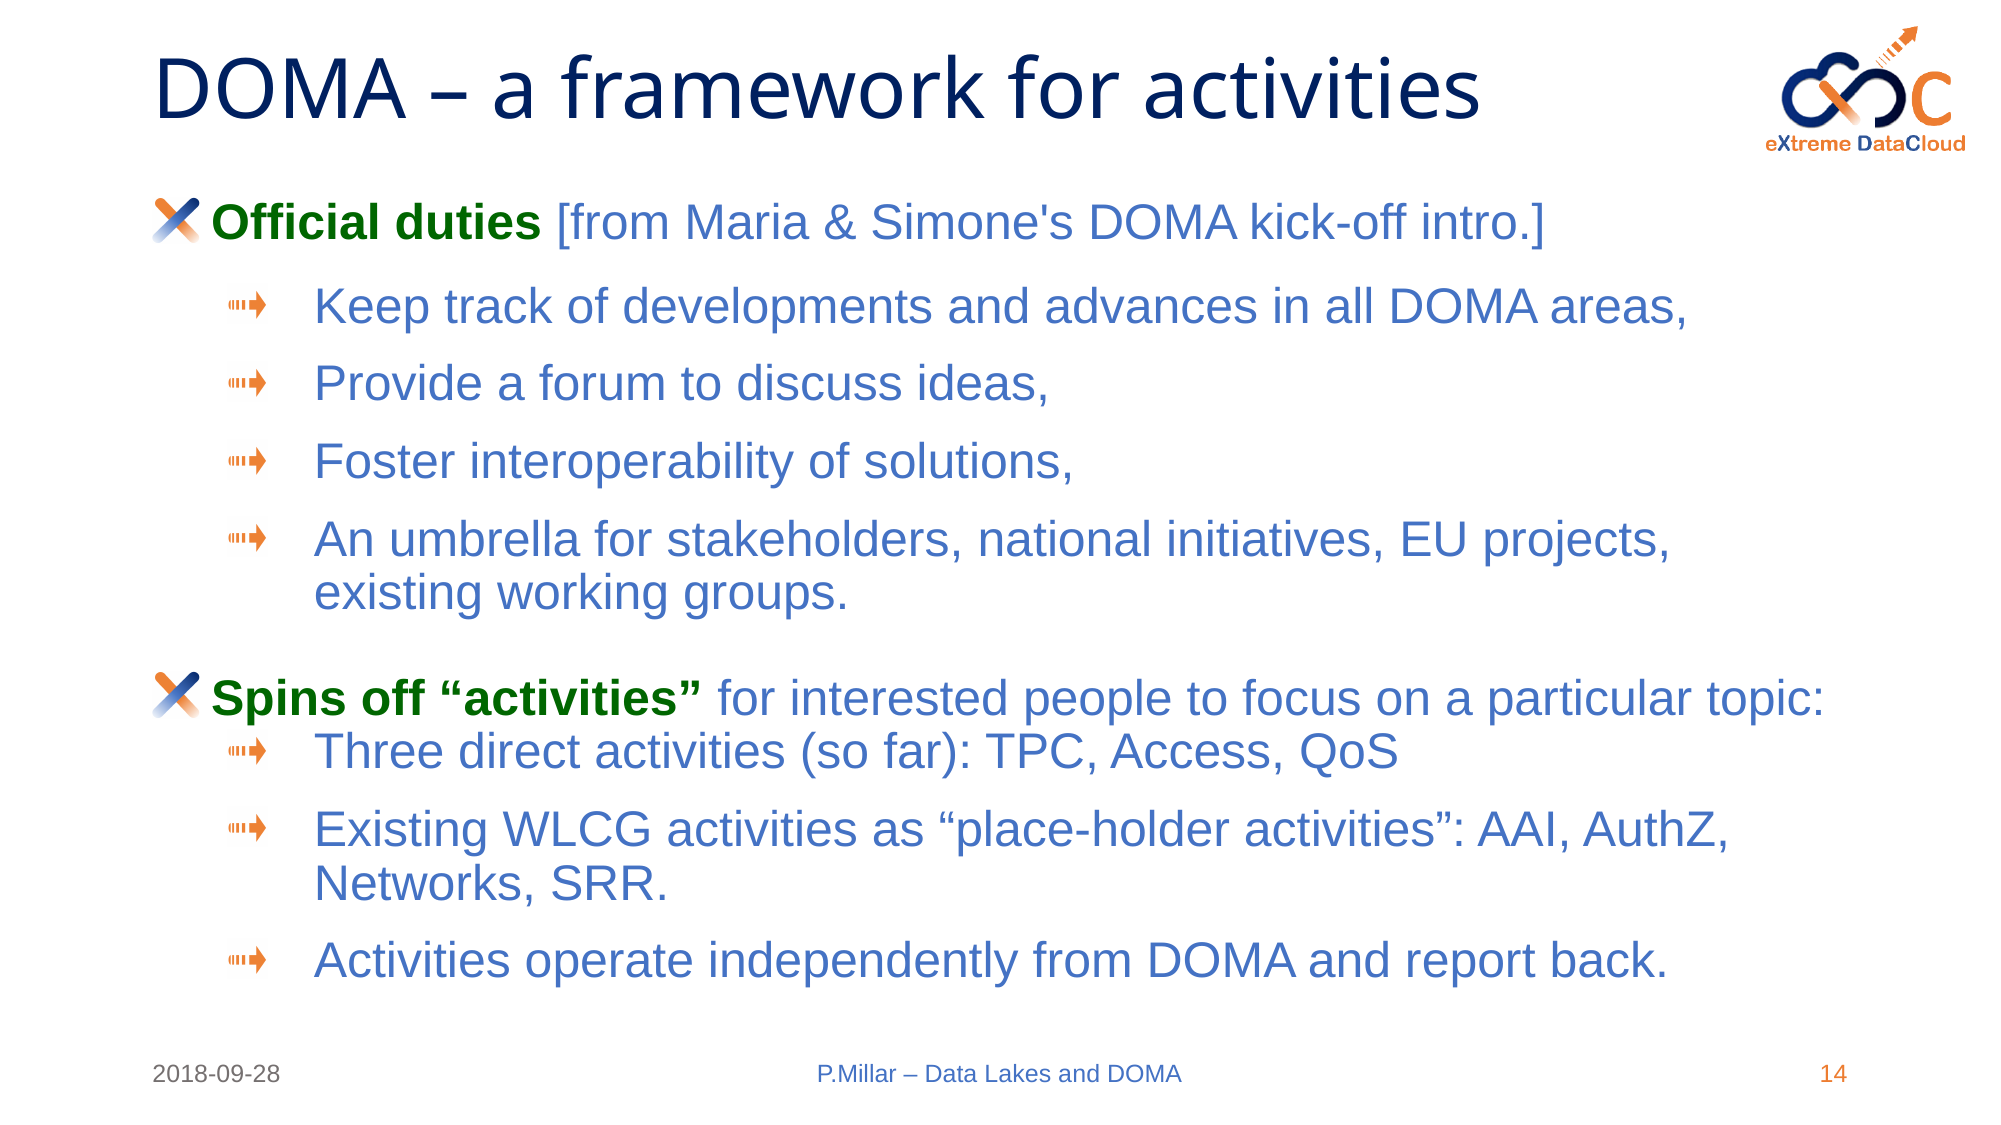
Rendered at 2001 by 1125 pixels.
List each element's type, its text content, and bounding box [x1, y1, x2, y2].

footer P.Millar – Data Lakes and DOMA [662, 1042, 1338, 1103]
title DOMA – a framework for activities [137, 18, 1777, 152]
list Official duties [from Maria & Simone's DOMA kick-off intro.] Keep track of developments and advances in all DOMA areas, Provide a forum to discuss ideas, Foster interoperability of solutions, An umbrella for stakeholders, national initiatives, EU projects, existing working groups. Spins off “activities” for interested people to focus on a particular topic: Three direct activities (so far): TPC, Access, QoS Existing WLCG activities as “place-holder activities”: AAI, AuthZ, Networks, SRR. Activities operate independently from DOMA and report back. [137, 189, 1863, 1014]
picture [1740, 18, 1985, 170]
slide_number 2018-09-28 [137, 1042, 588, 1103]
slide_number <number> [1412, 1042, 1863, 1103]
